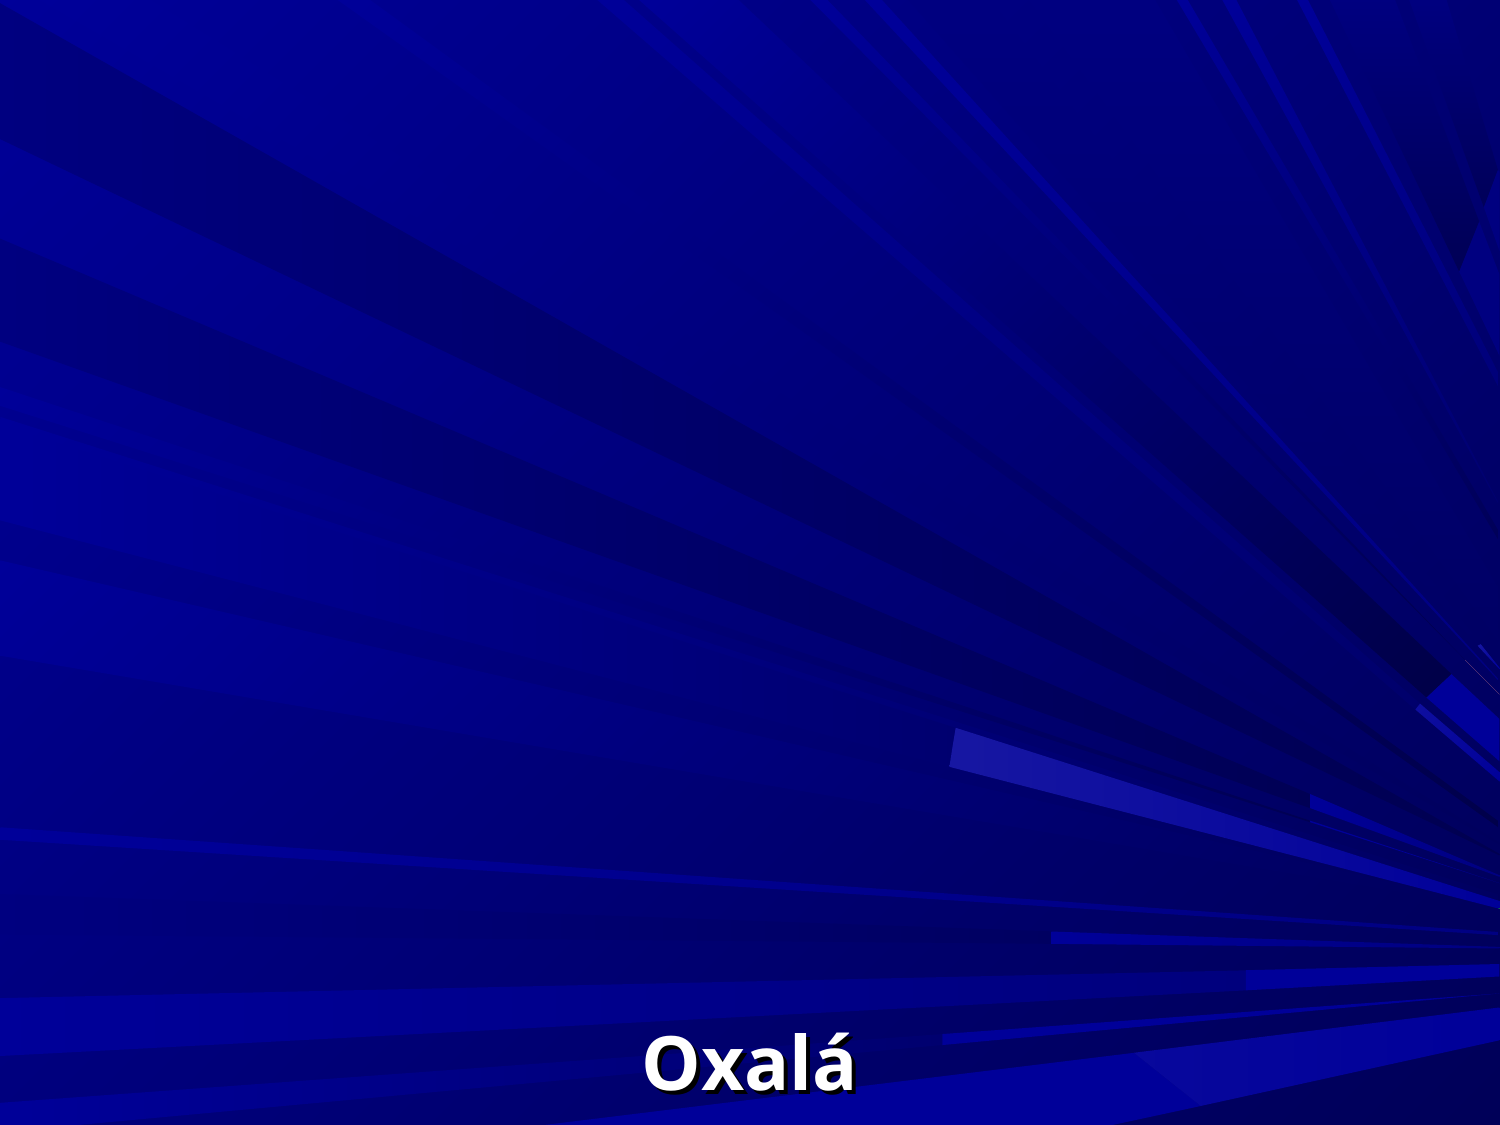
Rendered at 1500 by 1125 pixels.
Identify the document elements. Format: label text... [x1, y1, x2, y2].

text_box Oxalá [0, 1007, 1500, 1125]
